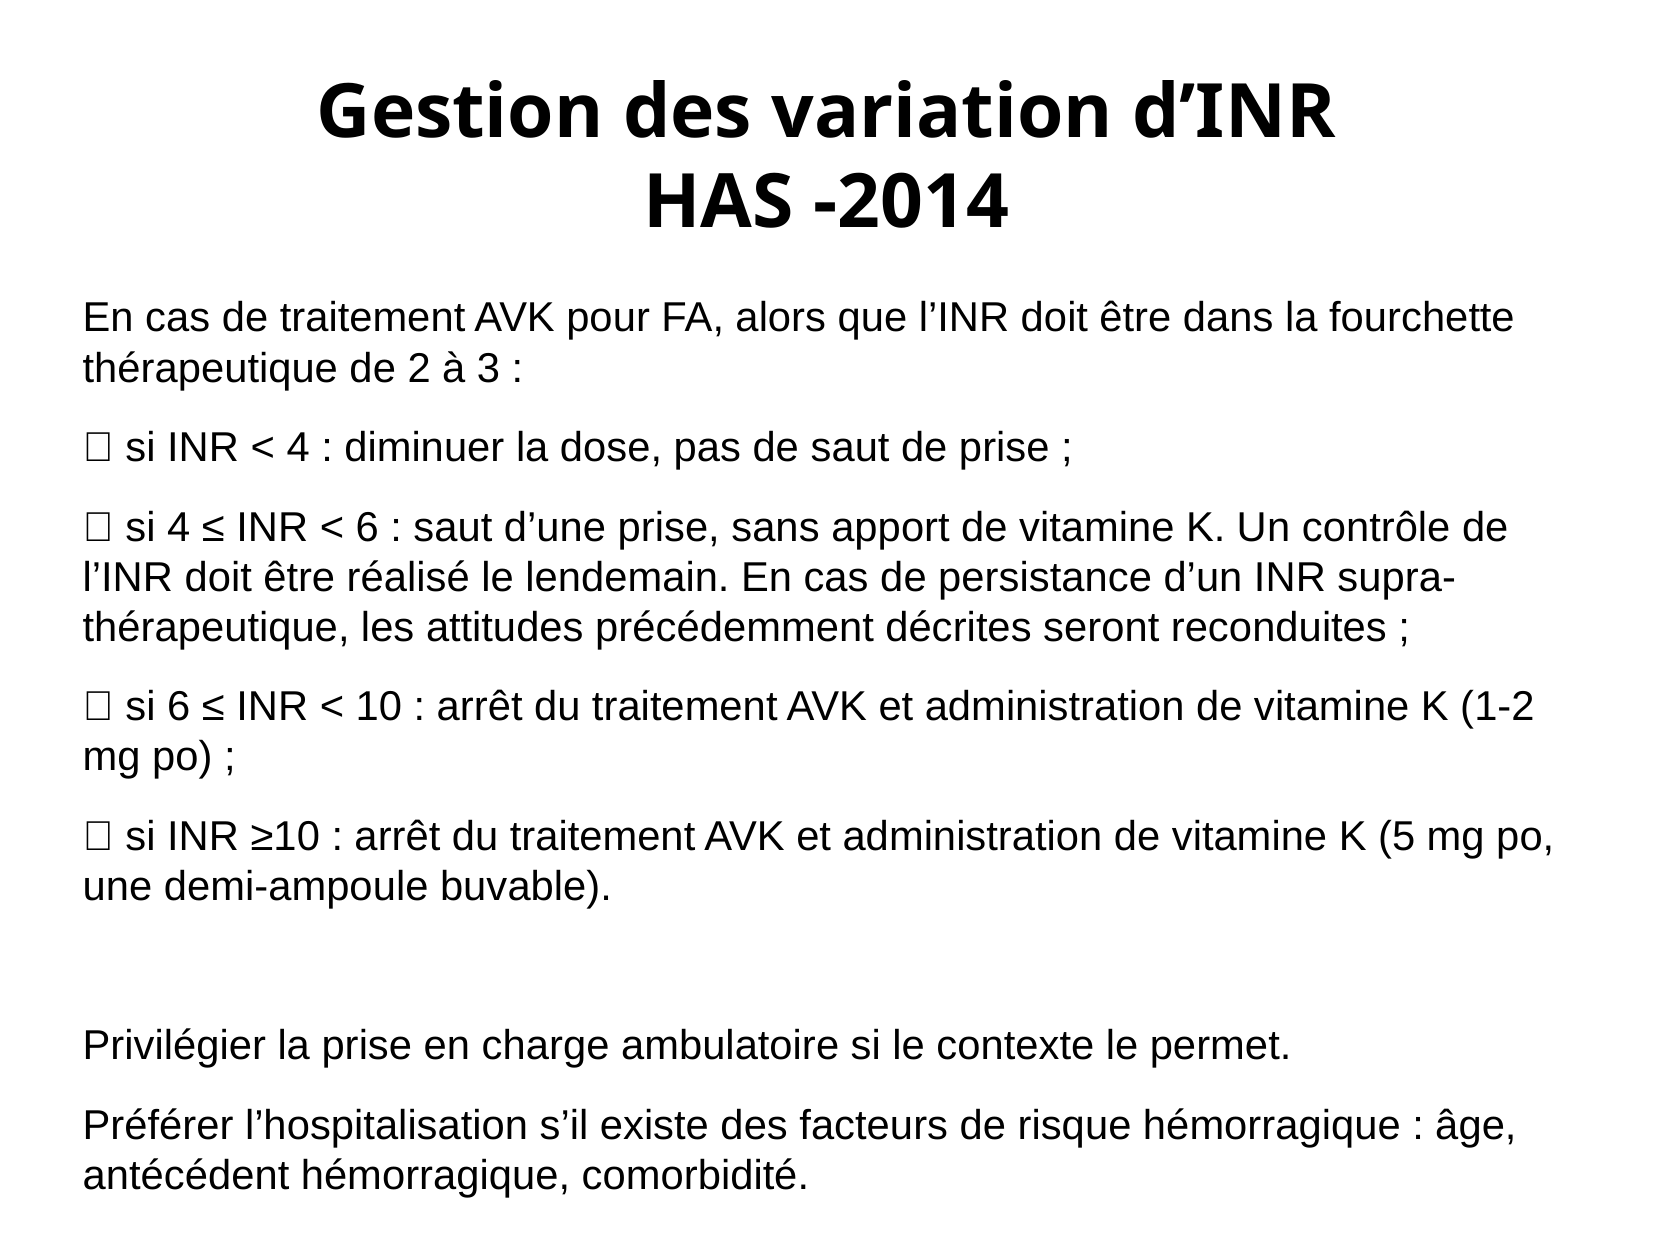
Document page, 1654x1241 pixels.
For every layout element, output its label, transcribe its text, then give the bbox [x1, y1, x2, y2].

list En cas de traitement AVK pour FA, alors que l’INR doit être dans la fourchette thérapeutique de 2 à 3 :  si INR < 4 : diminuer la dose, pas de saut de prise ;  si 4 ≤ INR < 6 : saut d’une prise, sans apport de vitamine K. Un contrôle de l’INR doit être réalisé le lendemain. En cas de persistance d’un INR supra-thérapeutique, les attitudes précédemment décrites seront reconduites ;  si 6 ≤ INR < 10 : arrêt du traitement AVK et administration de vitamine K (1-2 mg po) ;  si INR ≥10 : arrêt du traitement AVK et administration de vitamine K (5 mg po, une demi-ampoule buvable). Privilégier la prise en charge ambulatoire si le contexte le permet. Préférer l’hospitalisation s’il existe des facteurs de risque hémorragique : âge, antécédent hémorragique, comorbidité. [82, 290, 1571, 1241]
title Gestion des variation d’INR HAS -2014 [82, 49, 1571, 257]
